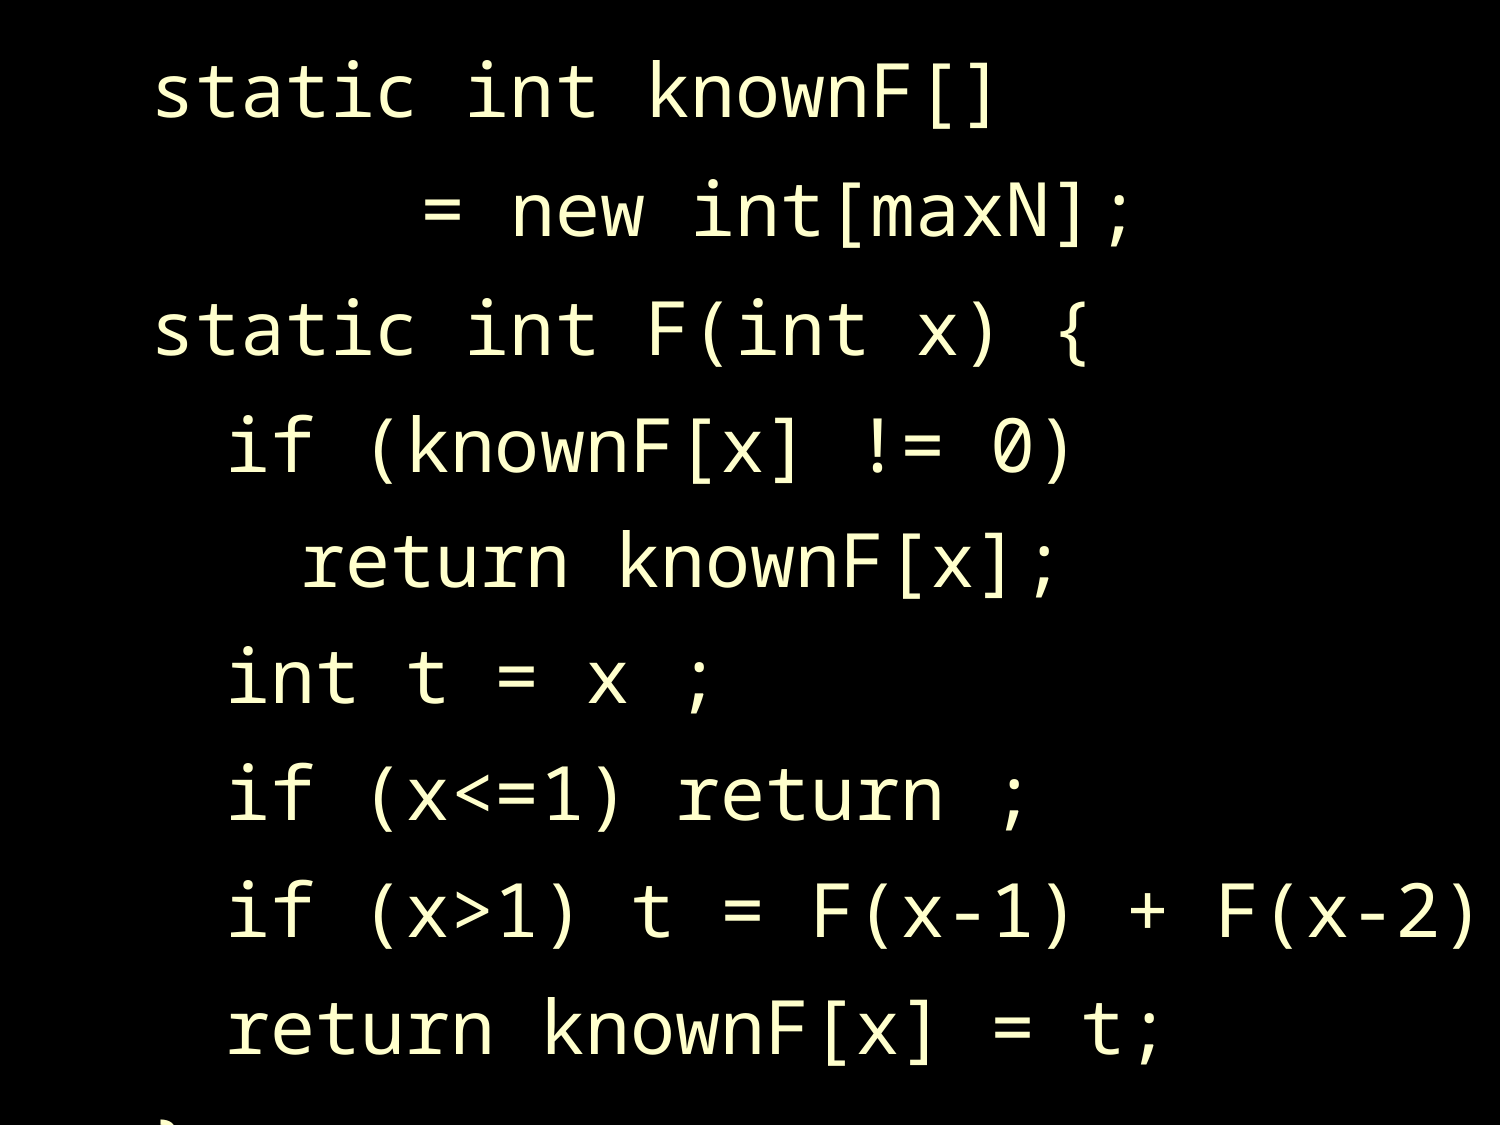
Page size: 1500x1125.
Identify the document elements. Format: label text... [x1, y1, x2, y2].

list static int knownF[] = new int[maxN]; static int F(int x) { if (knownF[x] != 0) return knownF[x]; int t = x ; if (x<=1) return ; if (x>1) t = F(x-1) + F(x-2); return knownF[x] = t; } [150, 37, 1500, 1046]
